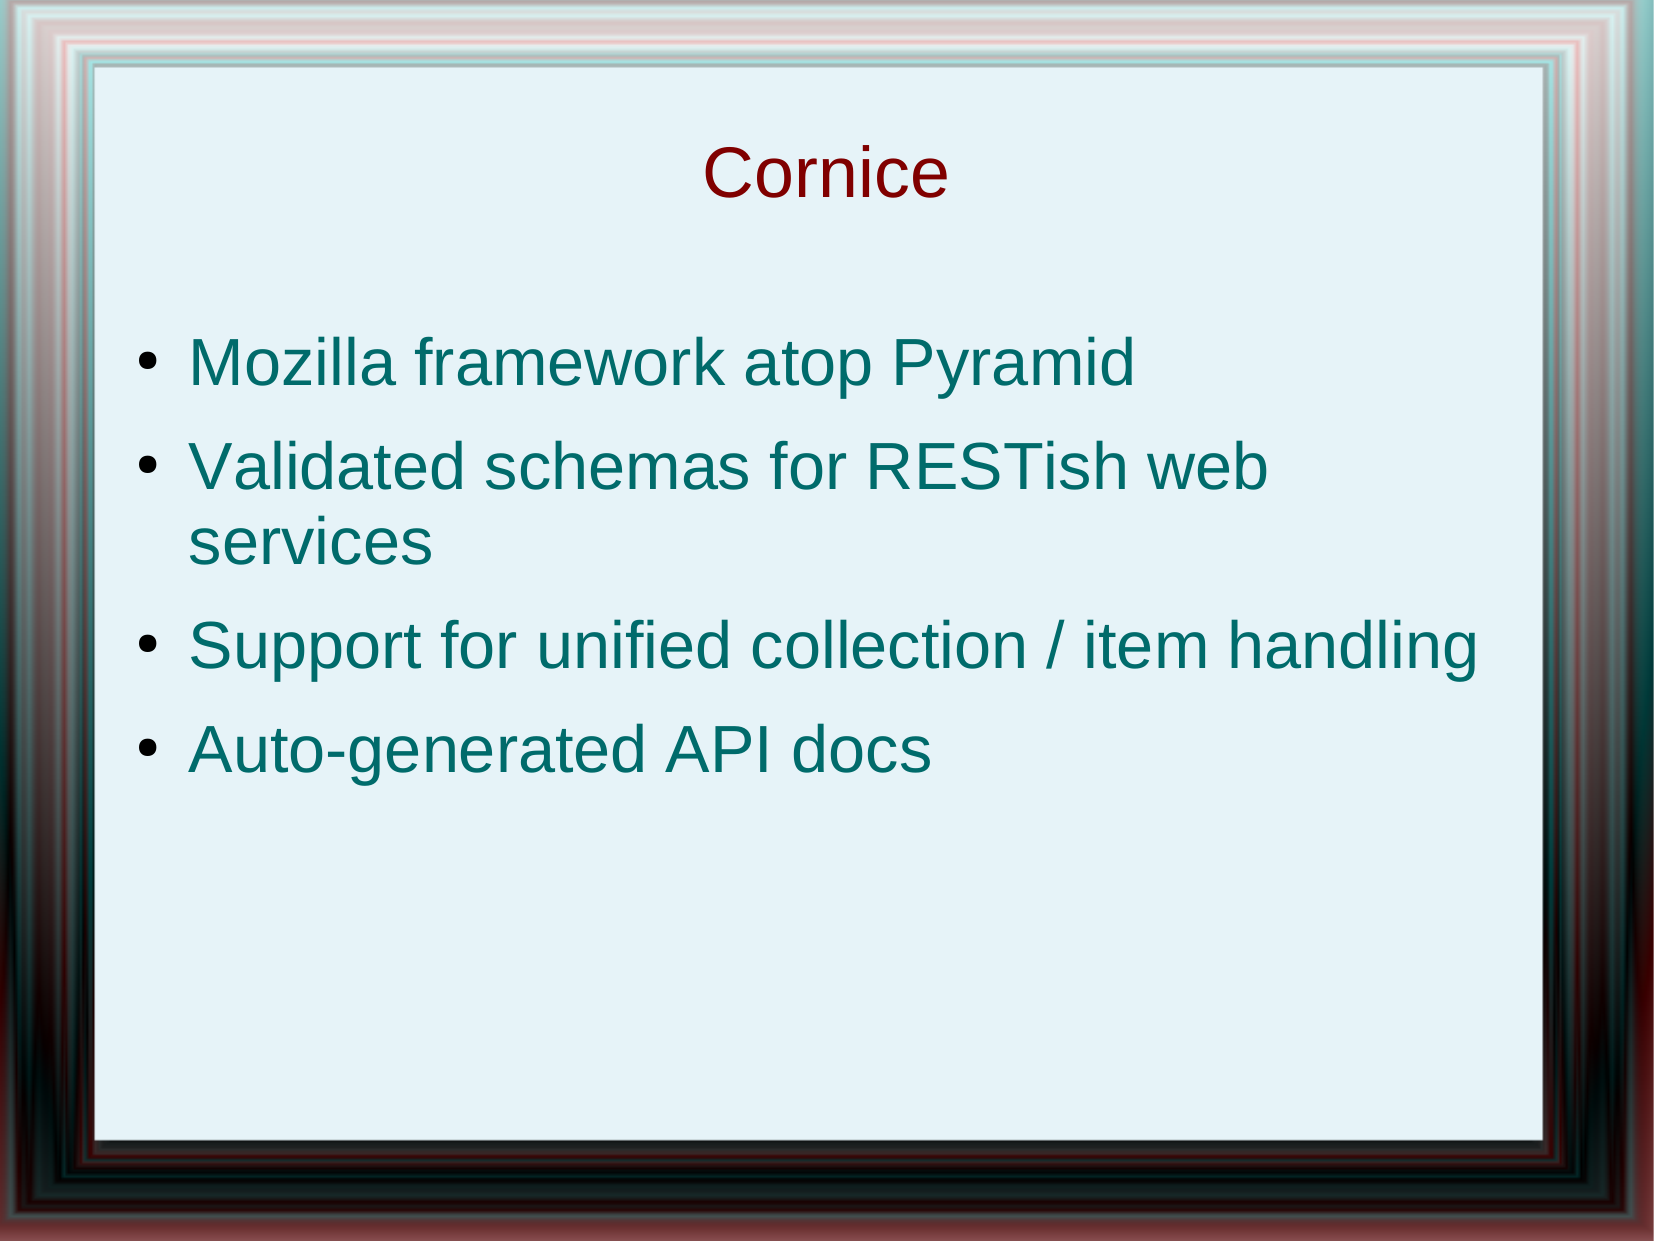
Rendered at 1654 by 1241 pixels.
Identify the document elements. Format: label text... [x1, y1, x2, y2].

title Cornice [118, 88, 1536, 257]
list Mozilla framework atop Pyramid Validated schemas for RESTish web services Support for unified collection / item handling Auto-generated API docs [118, 324, 1506, 1045]
picture [0, 0, 1654, 1241]
